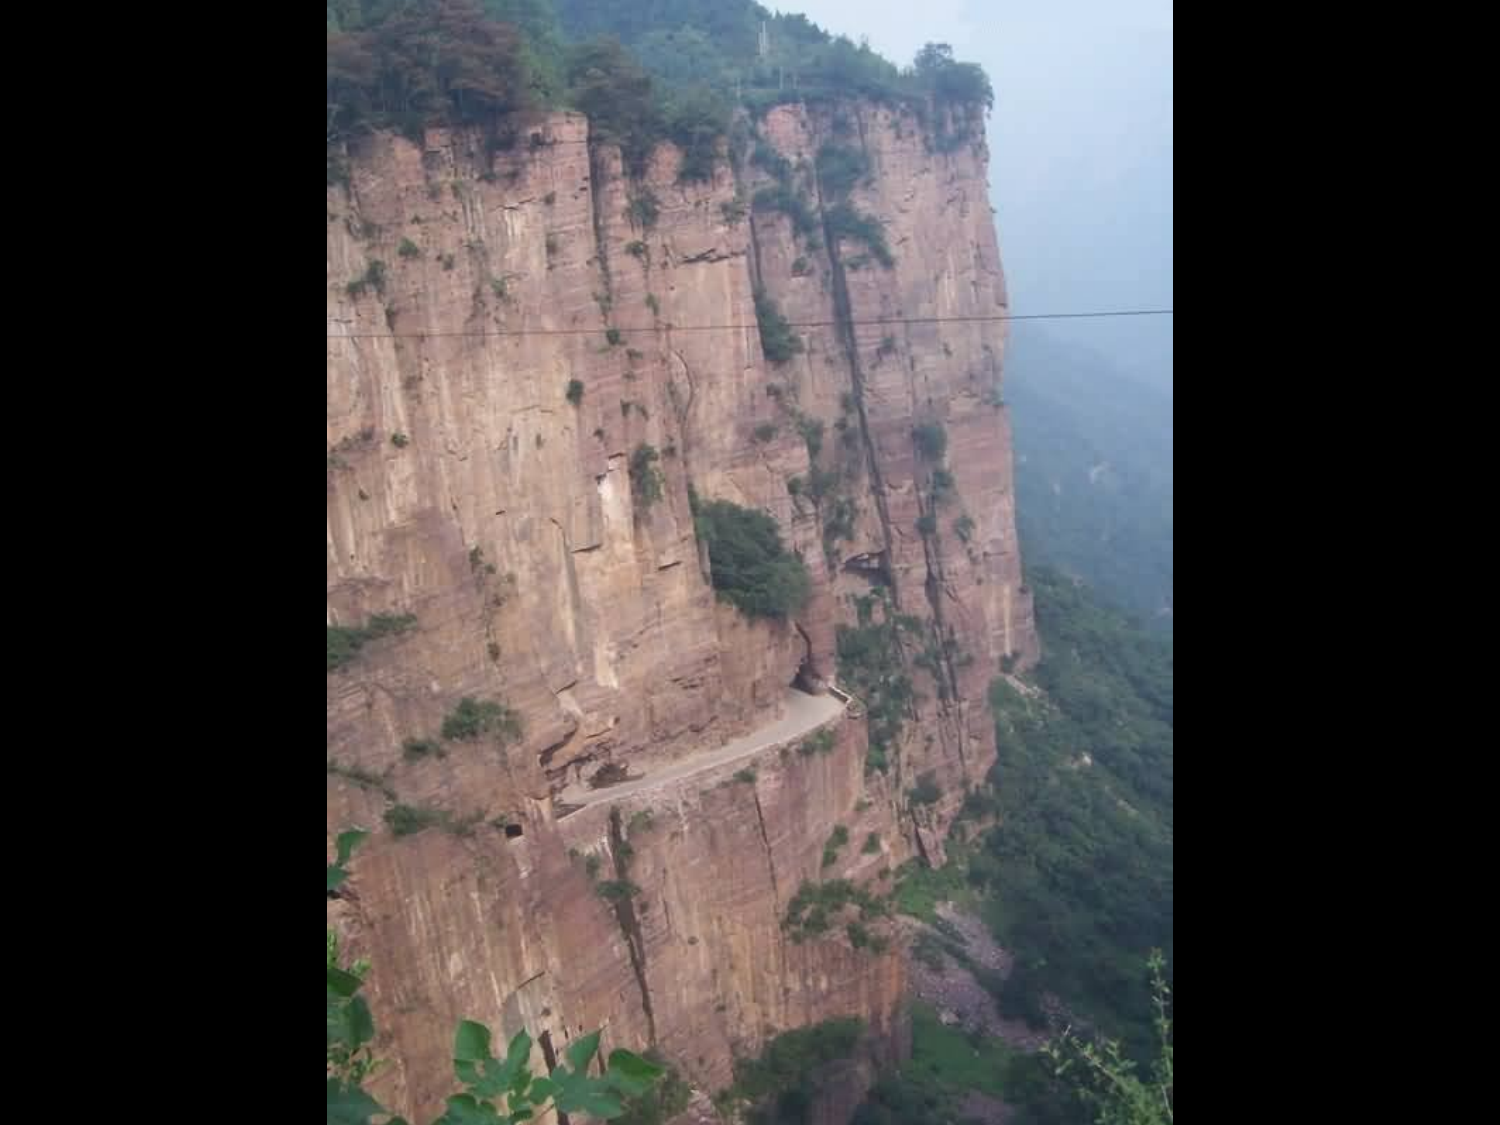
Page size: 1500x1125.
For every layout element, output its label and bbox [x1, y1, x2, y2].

picture [327, 0, 1173, 1125]
